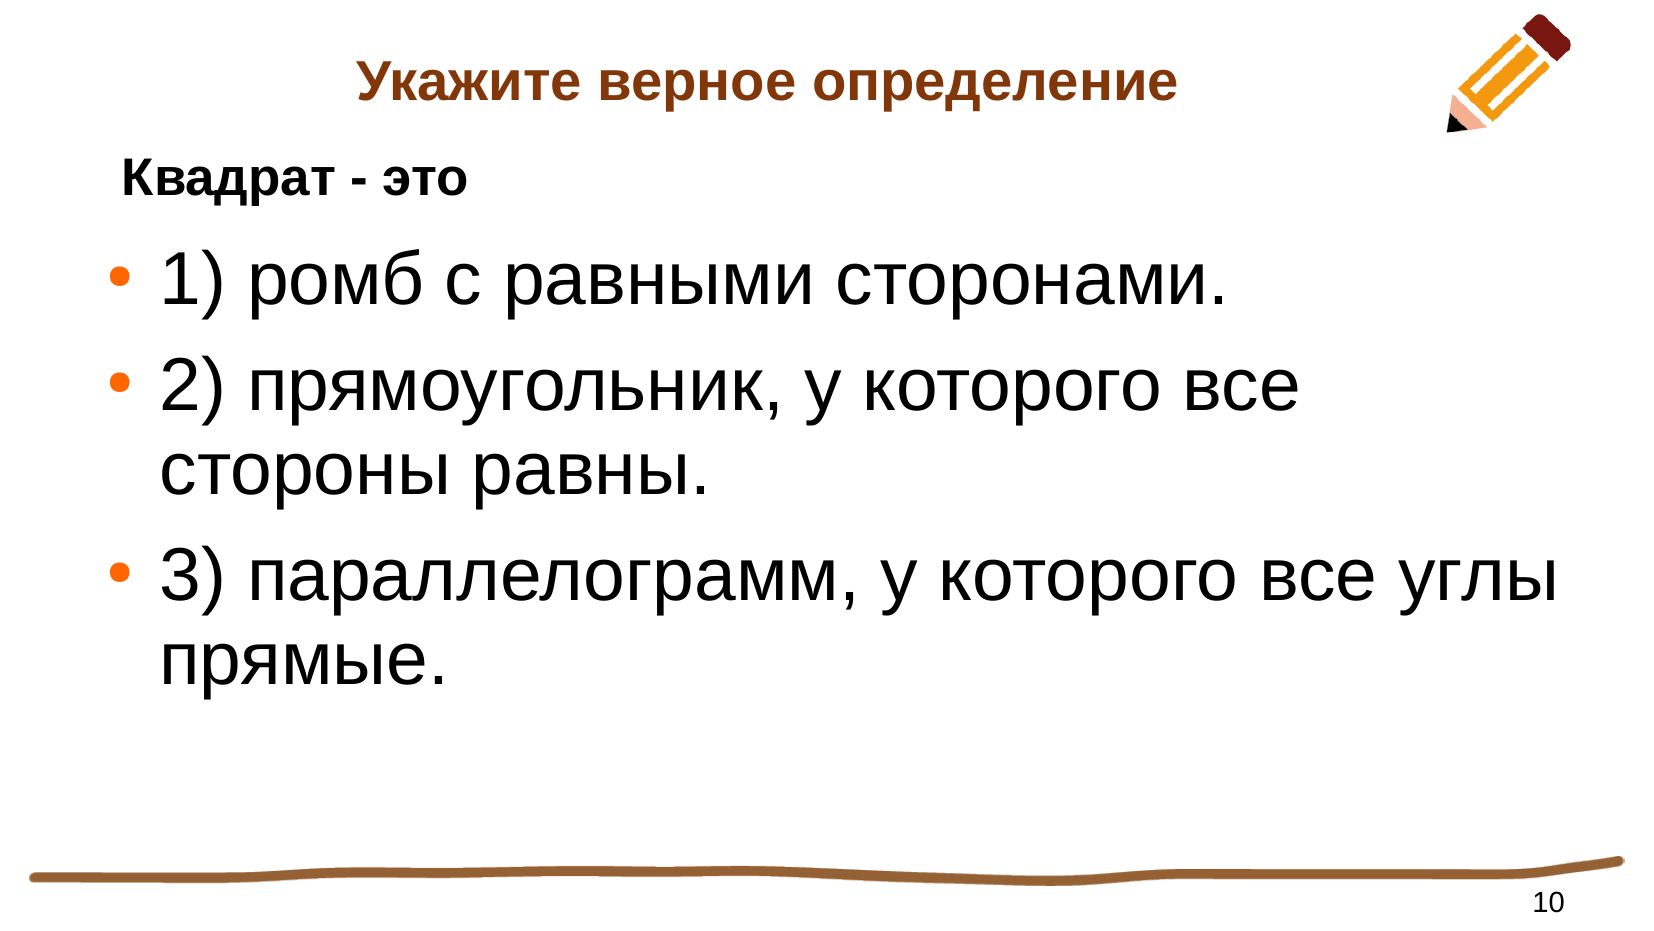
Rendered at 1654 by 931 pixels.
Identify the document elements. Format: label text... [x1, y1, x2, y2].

picture [1446, 14, 1571, 133]
picture [29, 856, 1625, 886]
list Квадрат - это [88, 147, 1004, 207]
title Укажите верное определение [88, 29, 1447, 133]
list 1) ромб с равными сторонами. 2) прямоугольник, у которого все стороны равны. 3) параллелограмм, у которого все углы прямые. [88, 236, 1566, 857]
